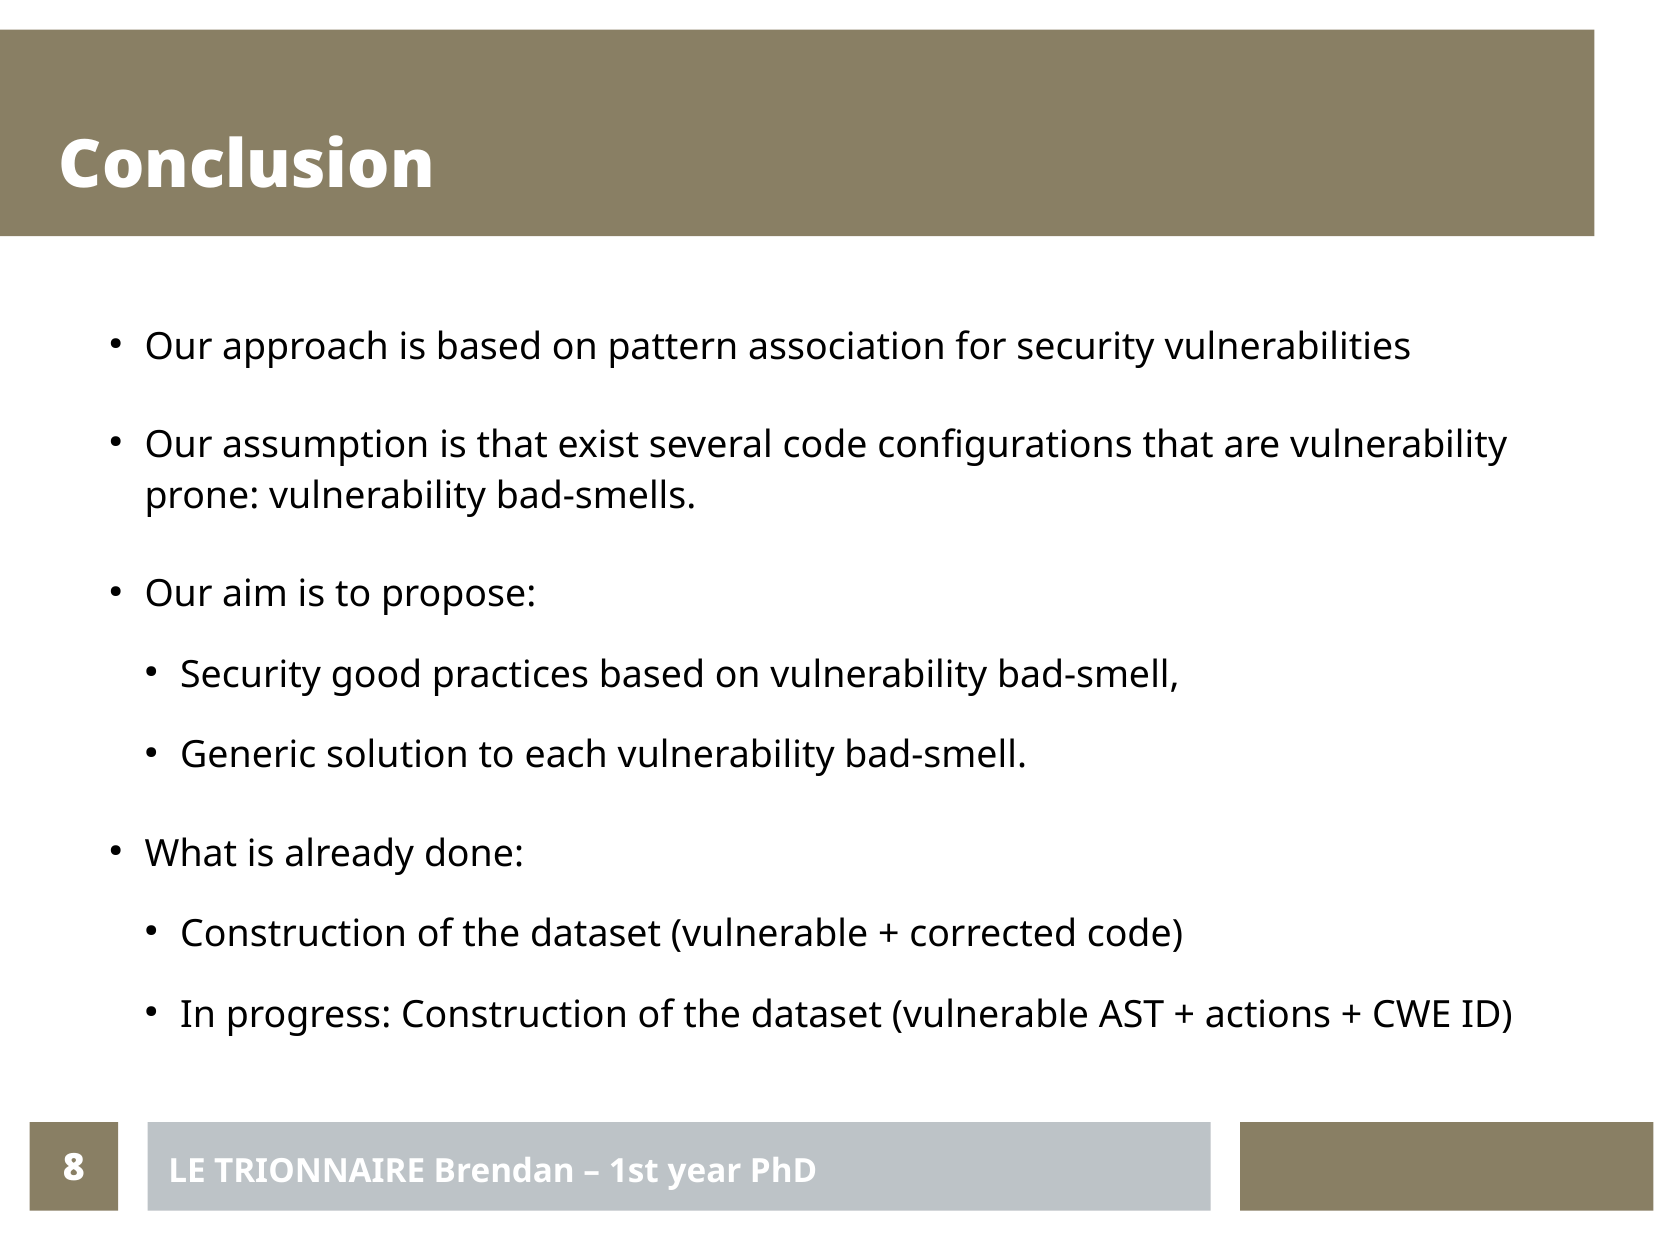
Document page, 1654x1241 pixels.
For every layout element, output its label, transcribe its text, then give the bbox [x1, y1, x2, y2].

text_box Our approach is based on pattern association for security vulnerabilities Our assumption is that exist several code configurations that are vulnerability prone: vulnerability bad-smells. Our aim is to propose: Security good practices based on vulnerability bad-smell, Generic solution to each vulnerability bad-smell. What is already done: Construction of the dataset (vulnerable + corrected code) In progress: Construction of the dataset (vulnerable AST + actions + CWE ID) [94, 311, 1560, 1022]
text_box LE TRIONNAIRE Brendan – 1st year PhD [153, 1139, 1193, 1194]
title Conclusion [59, 59, 1595, 207]
